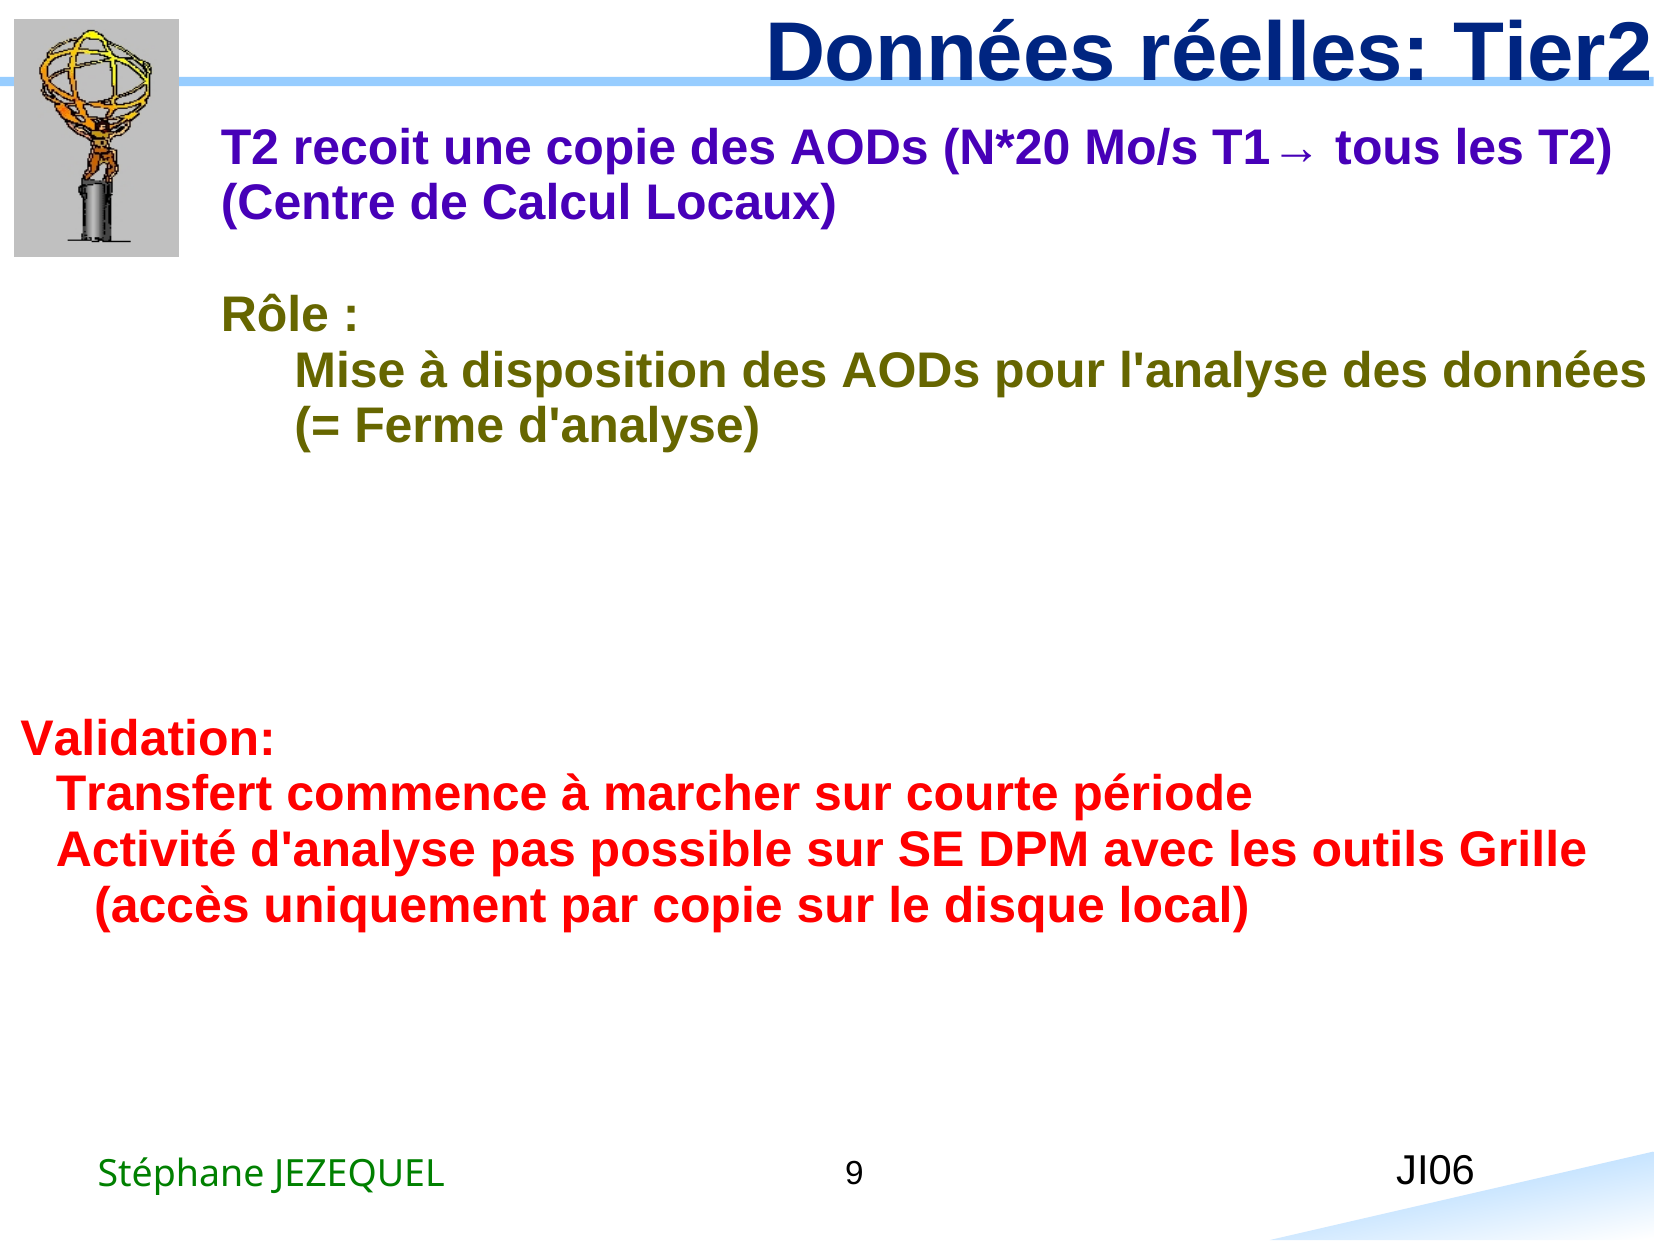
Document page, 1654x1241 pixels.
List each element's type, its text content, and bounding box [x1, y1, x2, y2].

picture [14, 19, 179, 257]
text_box T2 recoit une copie des AODs (N*20 Mo/s T1→ tous les T2) (Centre de Calcul Locaux) Rôle : Mise à disposition des AODs pour l'analyse des données (= Ferme d'analyse) [220, 118, 1649, 476]
title Données réelles: Tier2 [85, 0, 1654, 104]
text_box Validation: Transfert commence à marcher sur courte période Activité d'analyse pas possible sur SE DPM avec les outils Grille (accès uniquement par copie sur le disque local) [20, 709, 1624, 938]
